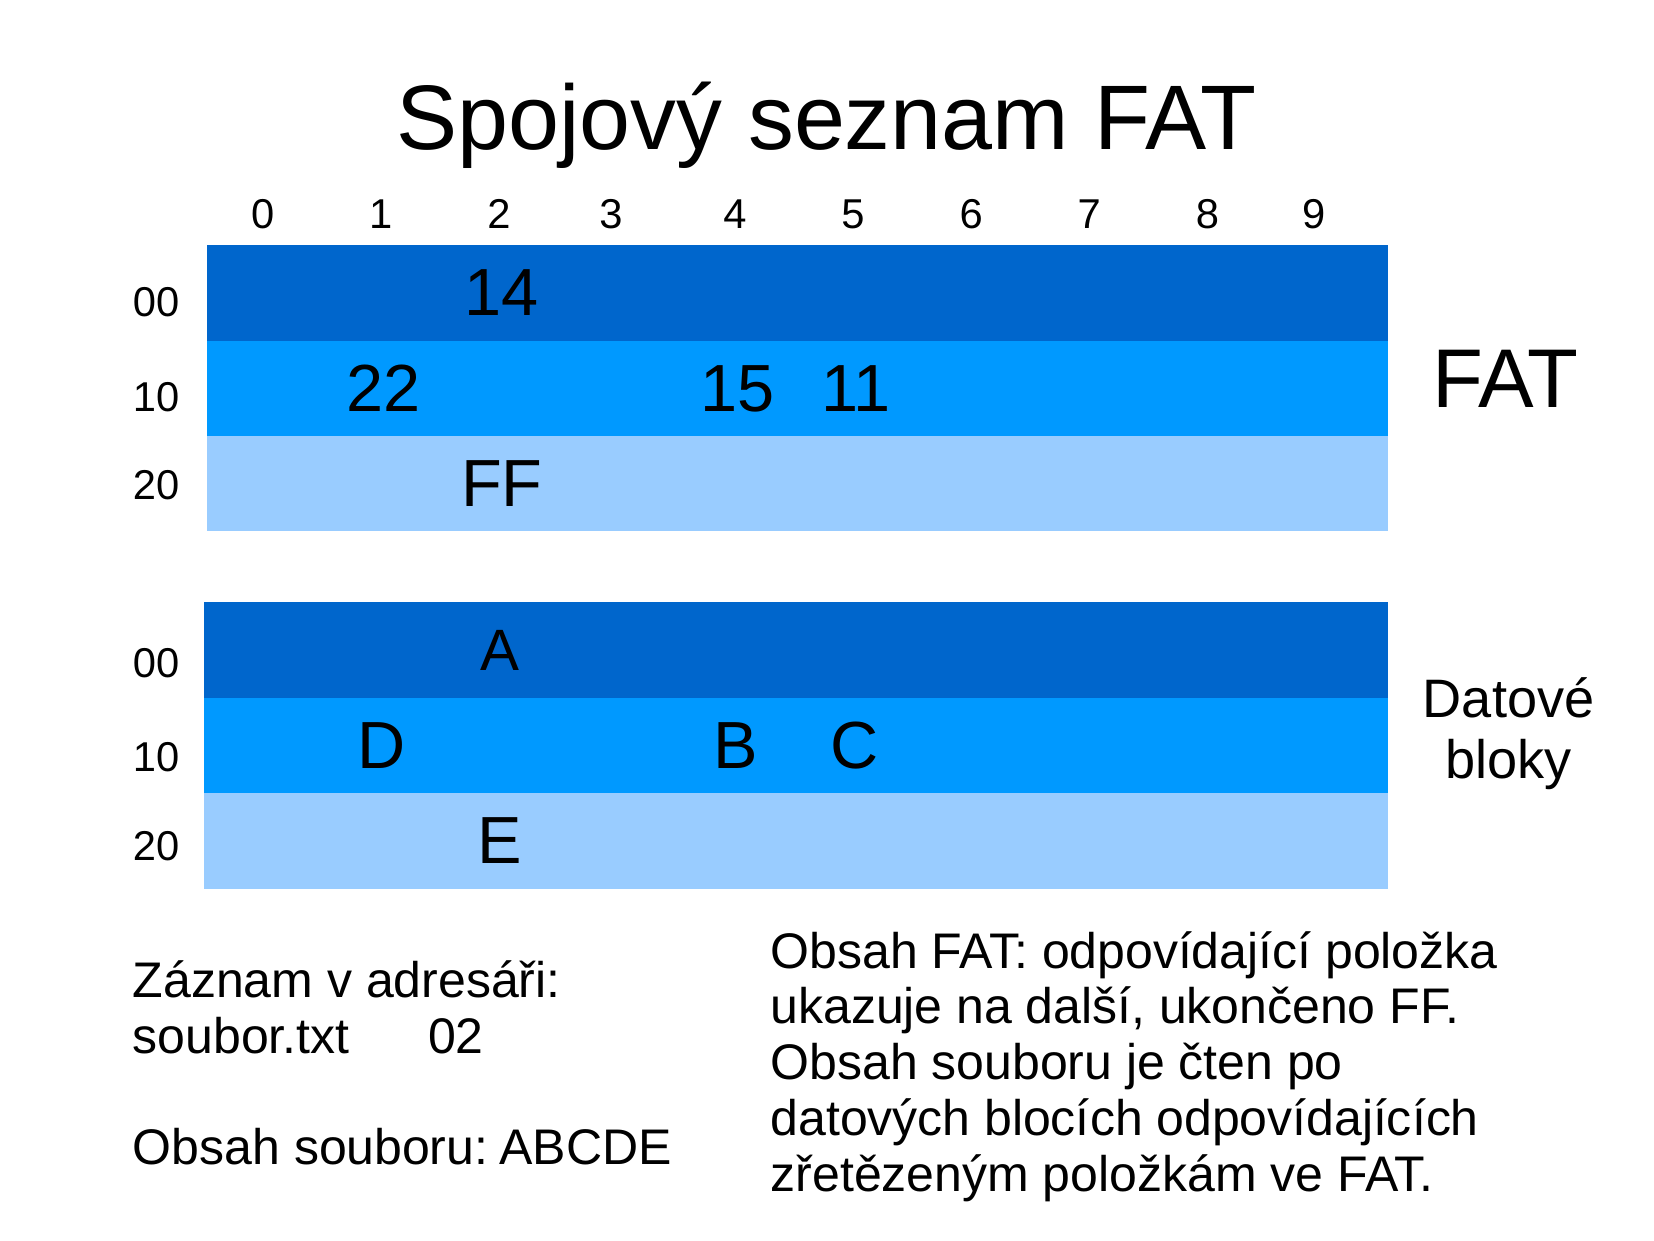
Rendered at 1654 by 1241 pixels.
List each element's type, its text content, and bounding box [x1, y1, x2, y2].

table_cell [1032, 793, 1150, 889]
text_box 6 [944, 183, 993, 245]
table_header [1150, 602, 1269, 698]
table_cell [322, 793, 440, 889]
table_cell [914, 698, 1032, 793]
table_cell [1033, 436, 1151, 531]
table_header 14 [443, 245, 561, 341]
table_header [915, 245, 1033, 341]
table_cell [204, 698, 322, 793]
table_cell [325, 436, 443, 531]
text_box 10 [118, 726, 207, 788]
table_header [1032, 602, 1150, 698]
table_cell [1269, 793, 1388, 889]
table_cell [207, 341, 325, 436]
table_cell [1151, 341, 1269, 436]
text_box 1 [354, 183, 402, 245]
table_cell [1269, 436, 1388, 531]
text_box 20 [118, 814, 207, 877]
text_box 8 [1181, 183, 1229, 245]
table_header [795, 602, 914, 698]
table_cell [559, 698, 677, 793]
table_cell [795, 793, 914, 889]
table_cell [677, 793, 795, 889]
text_box 7 [1062, 183, 1111, 245]
table_cell 11 [797, 341, 915, 436]
text_box FAT [1417, 324, 1595, 433]
table_header [561, 245, 679, 341]
table_cell E [440, 793, 559, 889]
table_header [679, 245, 797, 341]
table_cell 15 [679, 341, 797, 436]
table_cell [1150, 793, 1269, 889]
table_cell C [795, 698, 914, 793]
table_header [1151, 245, 1269, 341]
table_cell [204, 793, 322, 889]
table_header [325, 245, 443, 341]
text_box Obsah FAT: odpovídající položka ukazuje na další, ukončeno FF. Obsah souboru je čten po datových blocích odpovídajících zřetězeným položkám ve FAT. [755, 915, 1571, 1209]
text_box 20 [118, 454, 207, 517]
text_box 9 [1287, 183, 1335, 245]
table_cell [914, 793, 1032, 889]
table_header [797, 245, 915, 341]
text_box Záznam v adresáři: soubor.txt 02 Obsah souboru: ABCDE [118, 944, 709, 1183]
table_header [204, 602, 322, 698]
table_cell FF [443, 436, 561, 531]
table_cell D [322, 698, 440, 793]
table_cell B [677, 698, 795, 793]
table_cell [1269, 341, 1388, 436]
title Spojový seznam FAT [82, 21, 1571, 214]
table_header [1269, 245, 1388, 341]
table_cell [915, 341, 1033, 436]
text_box 10 [118, 366, 207, 428]
table_cell [561, 436, 679, 531]
table_header [677, 602, 795, 698]
table_cell 22 [325, 341, 443, 436]
table_cell [915, 436, 1033, 531]
table_cell [1150, 698, 1269, 793]
text_box 00 [118, 271, 207, 333]
table_cell [1032, 698, 1150, 793]
table_cell [559, 793, 677, 889]
table_header [322, 602, 440, 698]
text_box 00 [118, 631, 207, 694]
table_header A [440, 602, 559, 698]
table_cell [207, 436, 325, 531]
table_cell [443, 341, 561, 436]
table_cell [1151, 436, 1269, 531]
text_box 4 [708, 183, 756, 245]
table_cell [440, 698, 559, 793]
table_cell [797, 436, 915, 531]
text_box 2 [472, 183, 520, 245]
text_box Datové bloky [1405, 661, 1613, 798]
table_cell [679, 436, 797, 531]
table_header [914, 602, 1032, 698]
table_header [1269, 602, 1388, 698]
table_header [559, 602, 677, 698]
text_box 3 [584, 183, 632, 245]
table_cell [1269, 698, 1388, 793]
table_header [1033, 245, 1151, 341]
text_box 5 [826, 183, 875, 245]
table_cell [561, 341, 679, 436]
table_cell [1033, 341, 1151, 436]
text_box 0 [236, 183, 284, 245]
table_header [207, 245, 325, 341]
